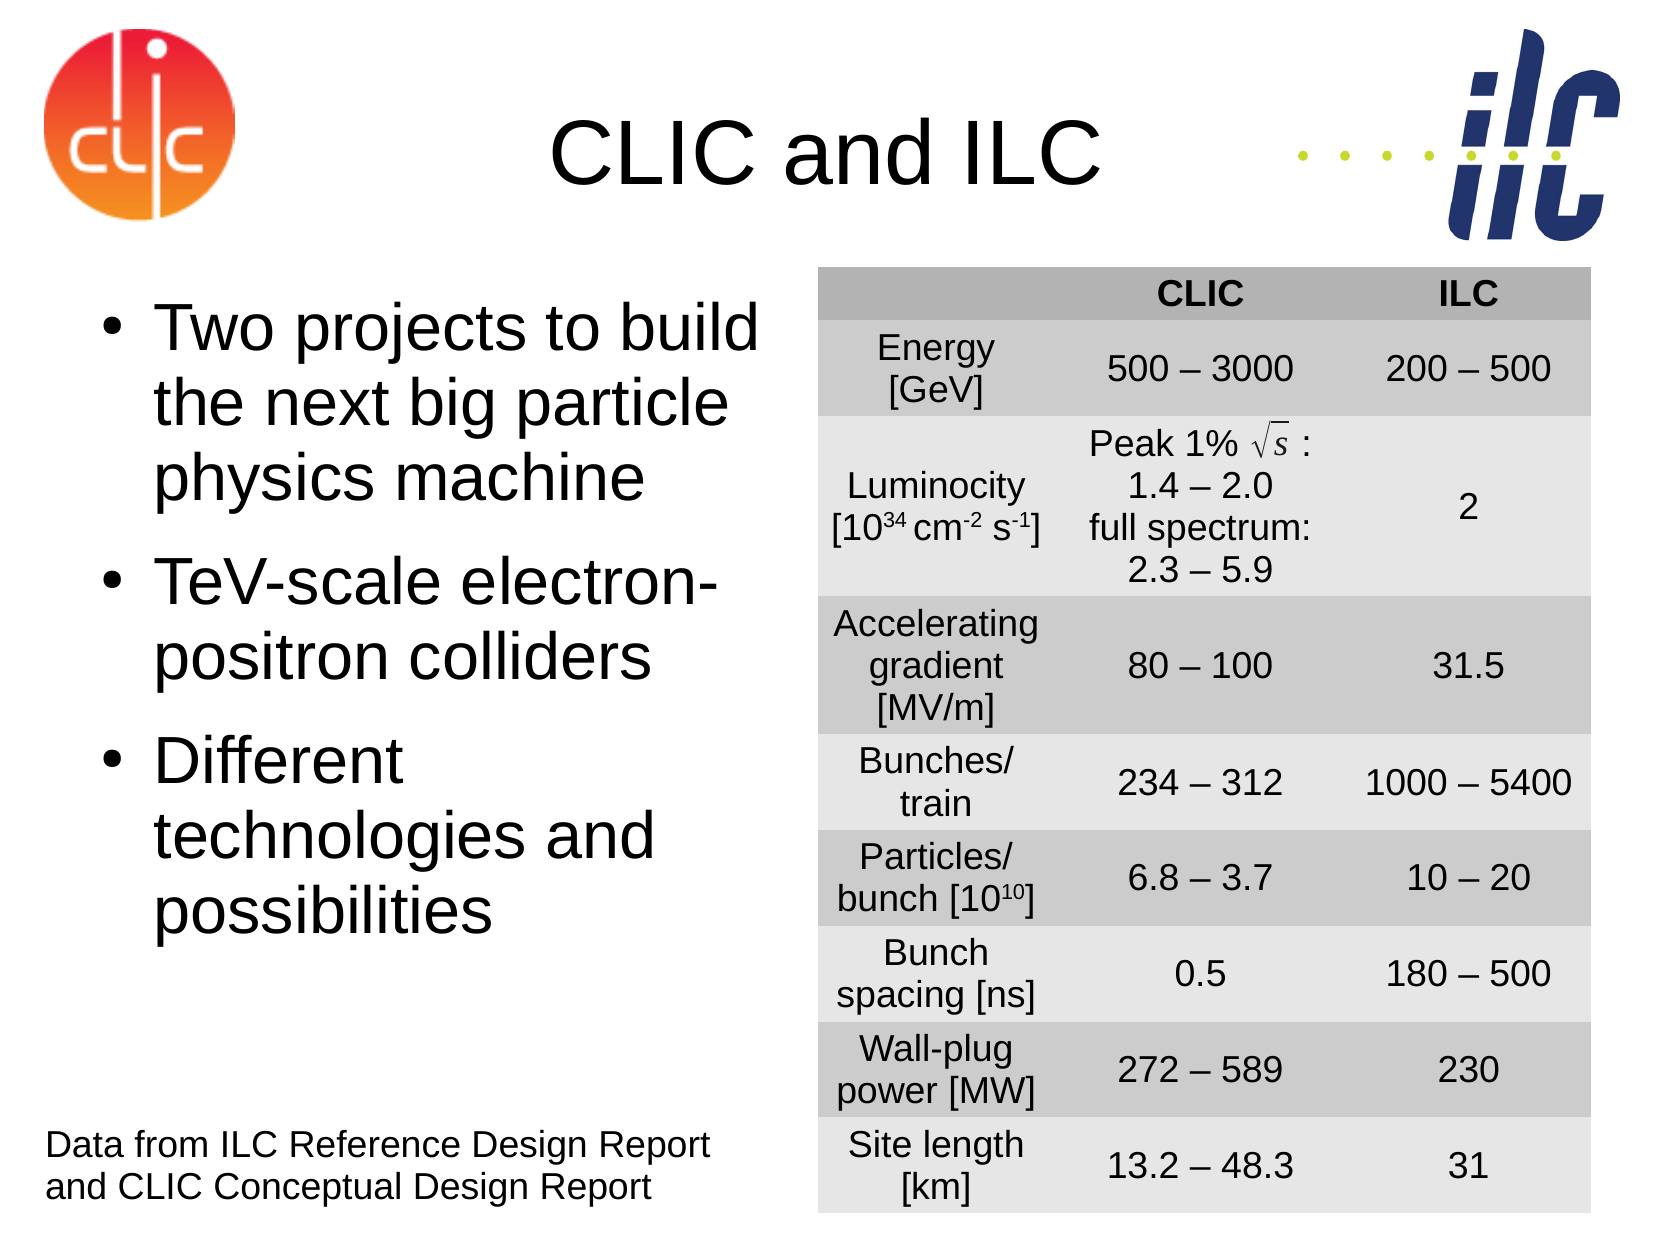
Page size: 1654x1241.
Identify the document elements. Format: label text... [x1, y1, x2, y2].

table_cell 10 – 20 [1347, 830, 1591, 926]
table_cell Wall-plug power [MW] [818, 1022, 1054, 1117]
table_cell 272 – 589 [1054, 1022, 1347, 1117]
table_cell Energy [GeV] [818, 320, 1054, 416]
table_cell Luminocity [1034 cm-2 s-1] [818, 416, 1054, 596]
table_cell 31 [1347, 1117, 1591, 1213]
list Two projects to build the next big particle physics machine TeV-scale electron-positron colliders Different technologies and possibilities [82, 290, 793, 1010]
table_cell Site length [km] [818, 1117, 1054, 1213]
table_cell 2 [1347, 416, 1591, 596]
table_cell Accelerating gradient [MV/m] [818, 596, 1054, 734]
chart [1244, 419, 1296, 465]
table_cell 0.5 [1054, 926, 1347, 1022]
table_cell 13.2 – 48.3 [1054, 1117, 1347, 1213]
table_cell 31.5 [1347, 596, 1591, 734]
table_cell 230 [1347, 1022, 1591, 1117]
table_cell Bunch spacing [ns] [818, 926, 1054, 1022]
title CLIC and ILC [82, 49, 1571, 257]
table_cell 234 – 312 [1054, 734, 1347, 830]
table_header ILC [1347, 267, 1591, 320]
table_header [818, 267, 1054, 320]
table_cell 180 – 500 [1347, 926, 1591, 1022]
picture [44, 29, 235, 252]
table_cell Particles/ bunch [1010] [818, 830, 1054, 926]
table_header CLIC [1054, 267, 1347, 320]
picture [1298, 29, 1620, 241]
text_box Data from ILC Reference Design Report and CLIC Conceptual Design Report [30, 1116, 766, 1216]
table_cell 80 – 100 [1054, 596, 1347, 734]
table_cell 6.8 – 3.7 [1054, 830, 1347, 926]
table_cell 1000 – 5400 [1347, 734, 1591, 830]
table_cell 200 – 500 [1347, 320, 1591, 416]
table_cell Bunches/ train [818, 734, 1054, 830]
table_cell Peak 1% : 1.4 – 2.0 full spectrum: 2.3 – 5.9 [1054, 416, 1347, 596]
table_cell 500 – 3000 [1054, 320, 1347, 416]
